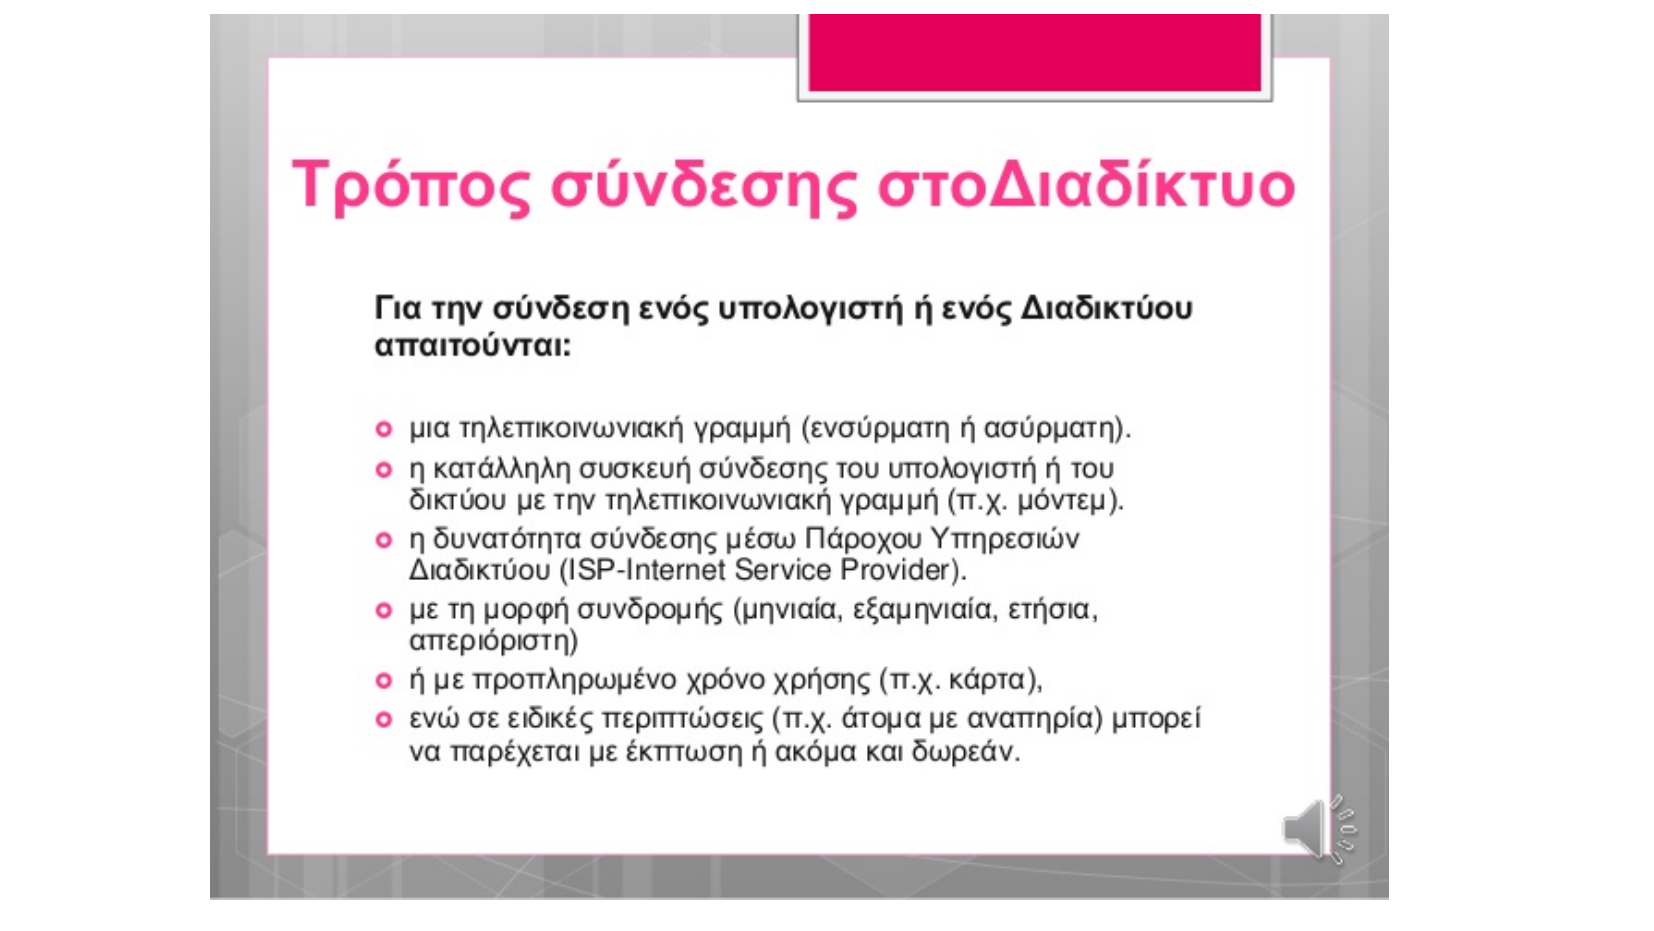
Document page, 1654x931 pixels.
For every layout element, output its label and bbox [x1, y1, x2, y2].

picture [210, 14, 1389, 901]
